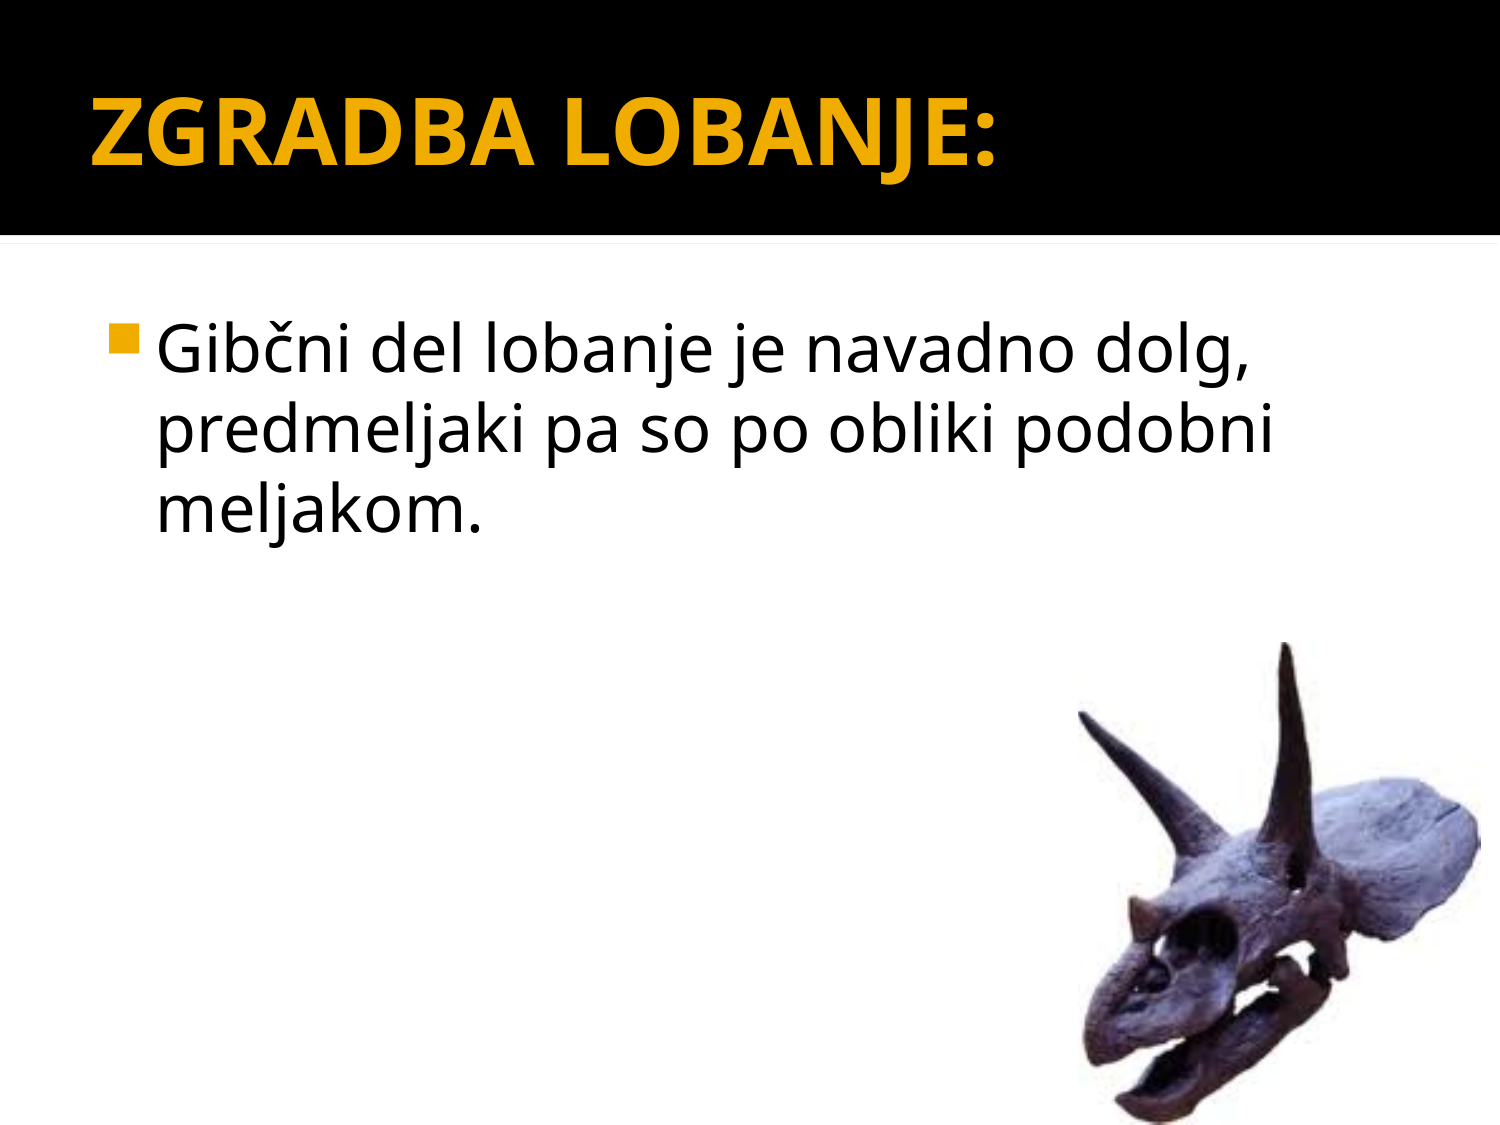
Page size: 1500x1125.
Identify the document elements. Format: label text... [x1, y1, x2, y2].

picture [1078, 642, 1481, 1125]
title ZGRADBA LOBANJE: [75, 25, 1425, 231]
list Gibčni del lobanje je navadno dolg, predmeljaki pa so po obliki podobni meljakom. [75, 291, 1425, 1050]
